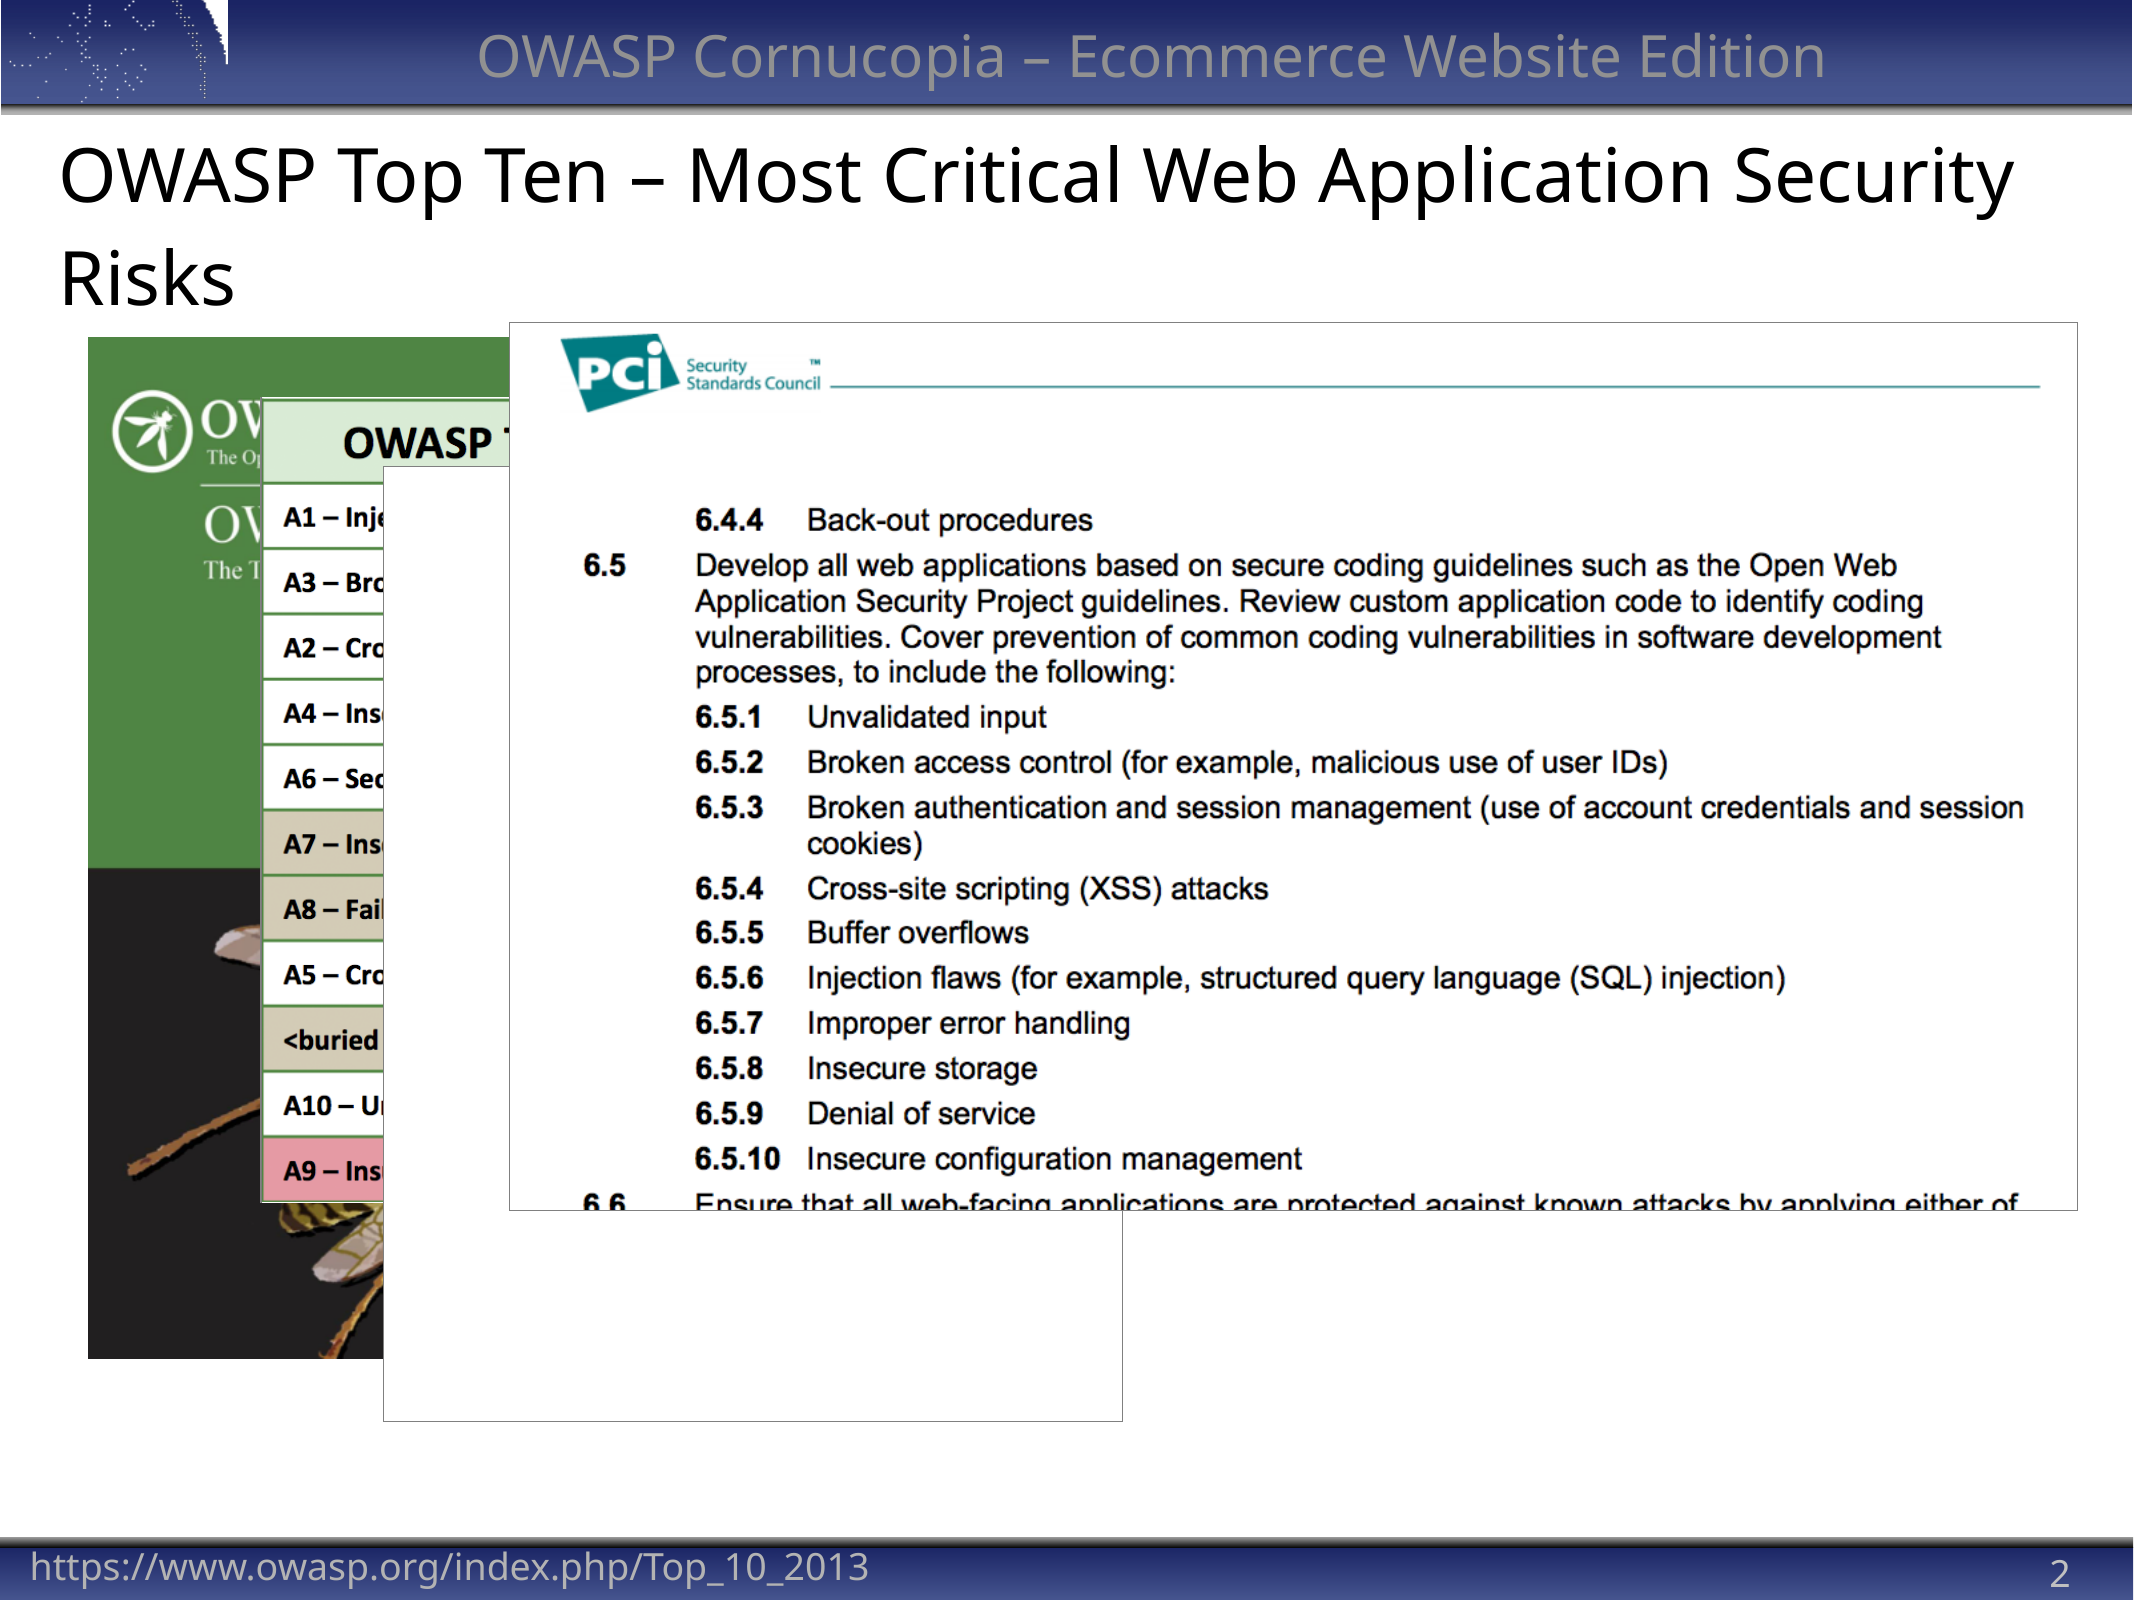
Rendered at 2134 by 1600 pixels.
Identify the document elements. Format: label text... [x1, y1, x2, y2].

title OWASP Top Ten – Most Critical Web Application Security Risks [58, 124, 2126, 325]
picture [88, 322, 2078, 1422]
list https://www.owasp.org/index.php/Top_10_2013 [29, 1540, 2038, 1600]
